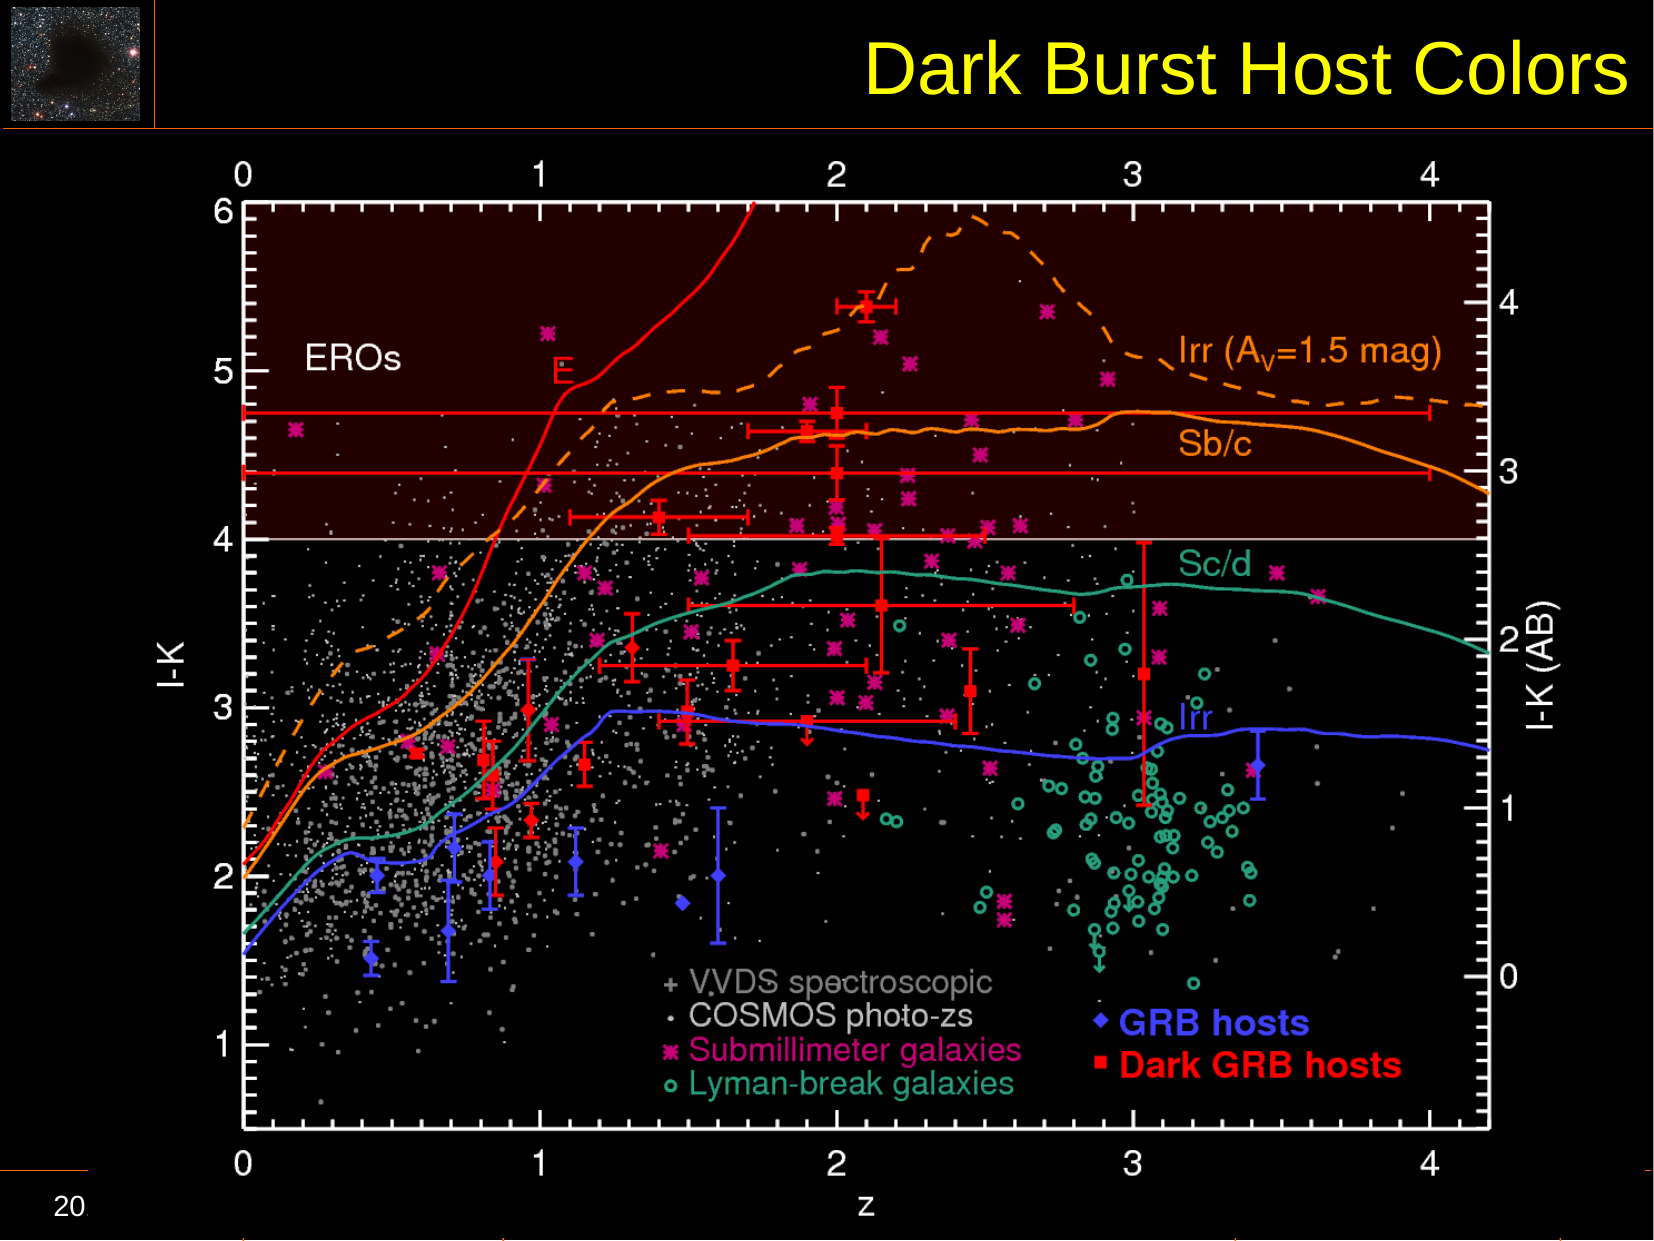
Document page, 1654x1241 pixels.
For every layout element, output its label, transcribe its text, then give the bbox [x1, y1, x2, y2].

picture [88, 150, 1645, 1238]
picture [11, 7, 140, 121]
title Dark Burst Host Colors [225, 17, 1631, 119]
